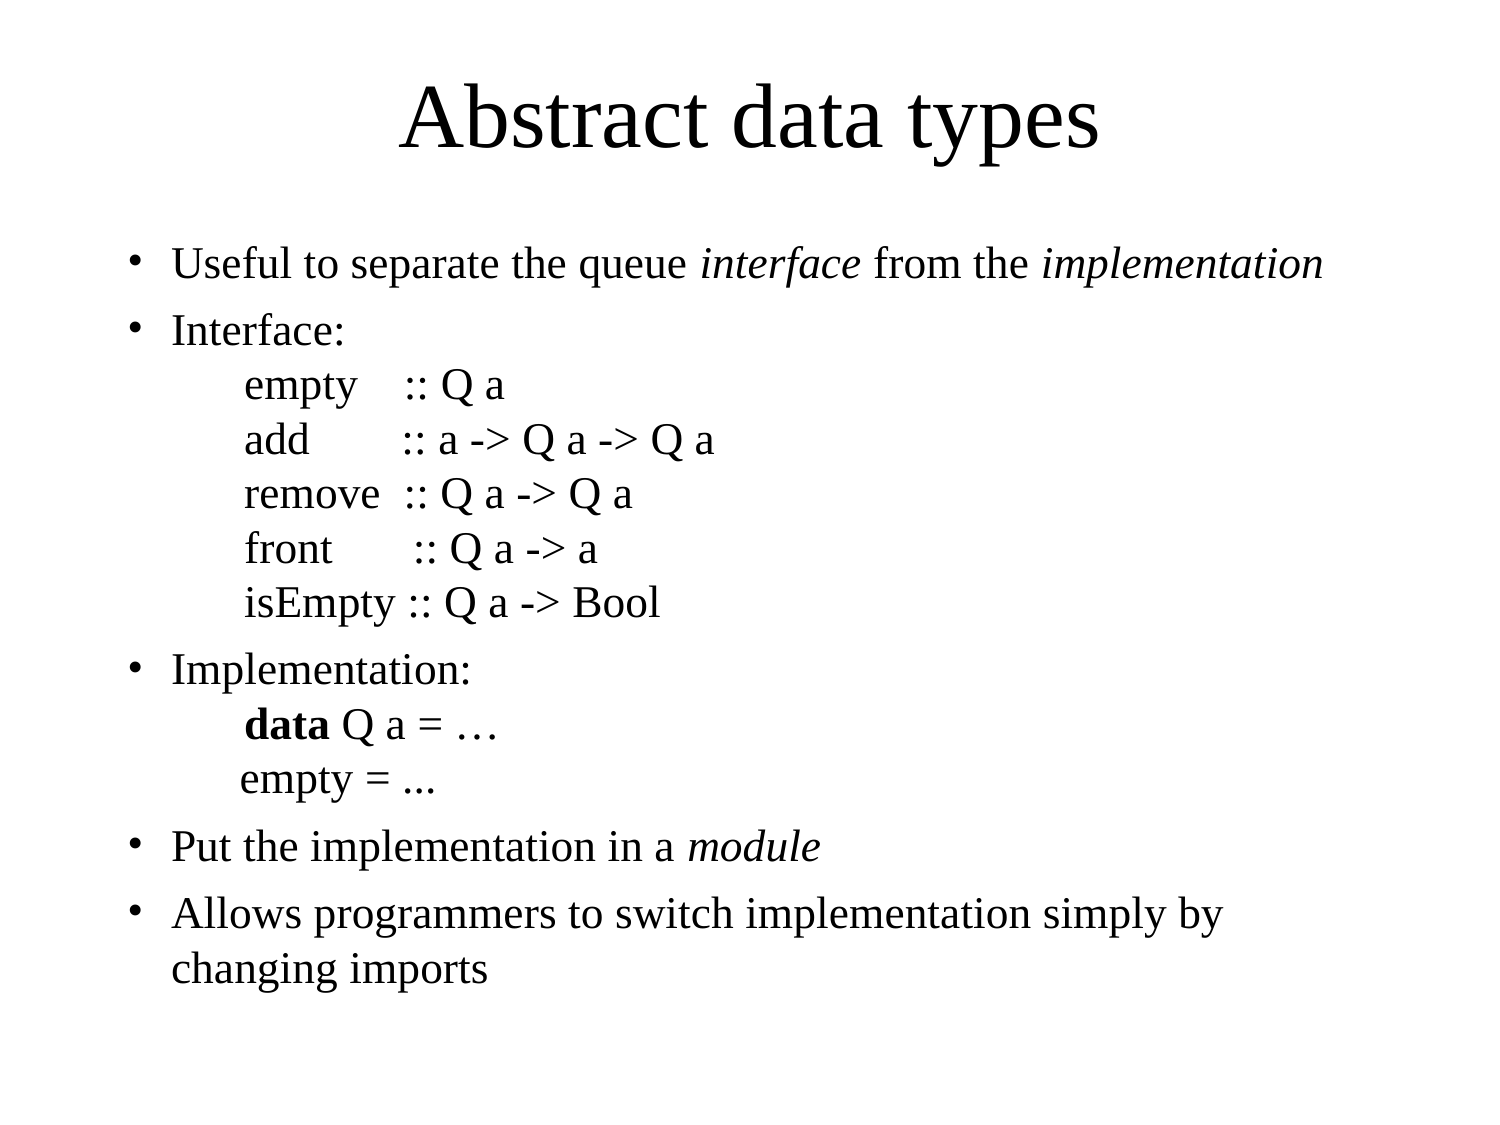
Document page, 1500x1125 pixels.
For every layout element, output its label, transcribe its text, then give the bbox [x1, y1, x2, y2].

title Abstract data types [112, 17, 1388, 205]
list Useful to separate the queue interface from the implementation Interface: empty :: Q a add :: a -> Q a -> Q a remove :: Q a -> Q a front :: Q a -> a isEmpty :: Q a -> Bool Implementation: data Q a = … empty = ... Put the implementation in a module Allows programmers to switch implementation simply by changing imports [112, 224, 1388, 1000]
